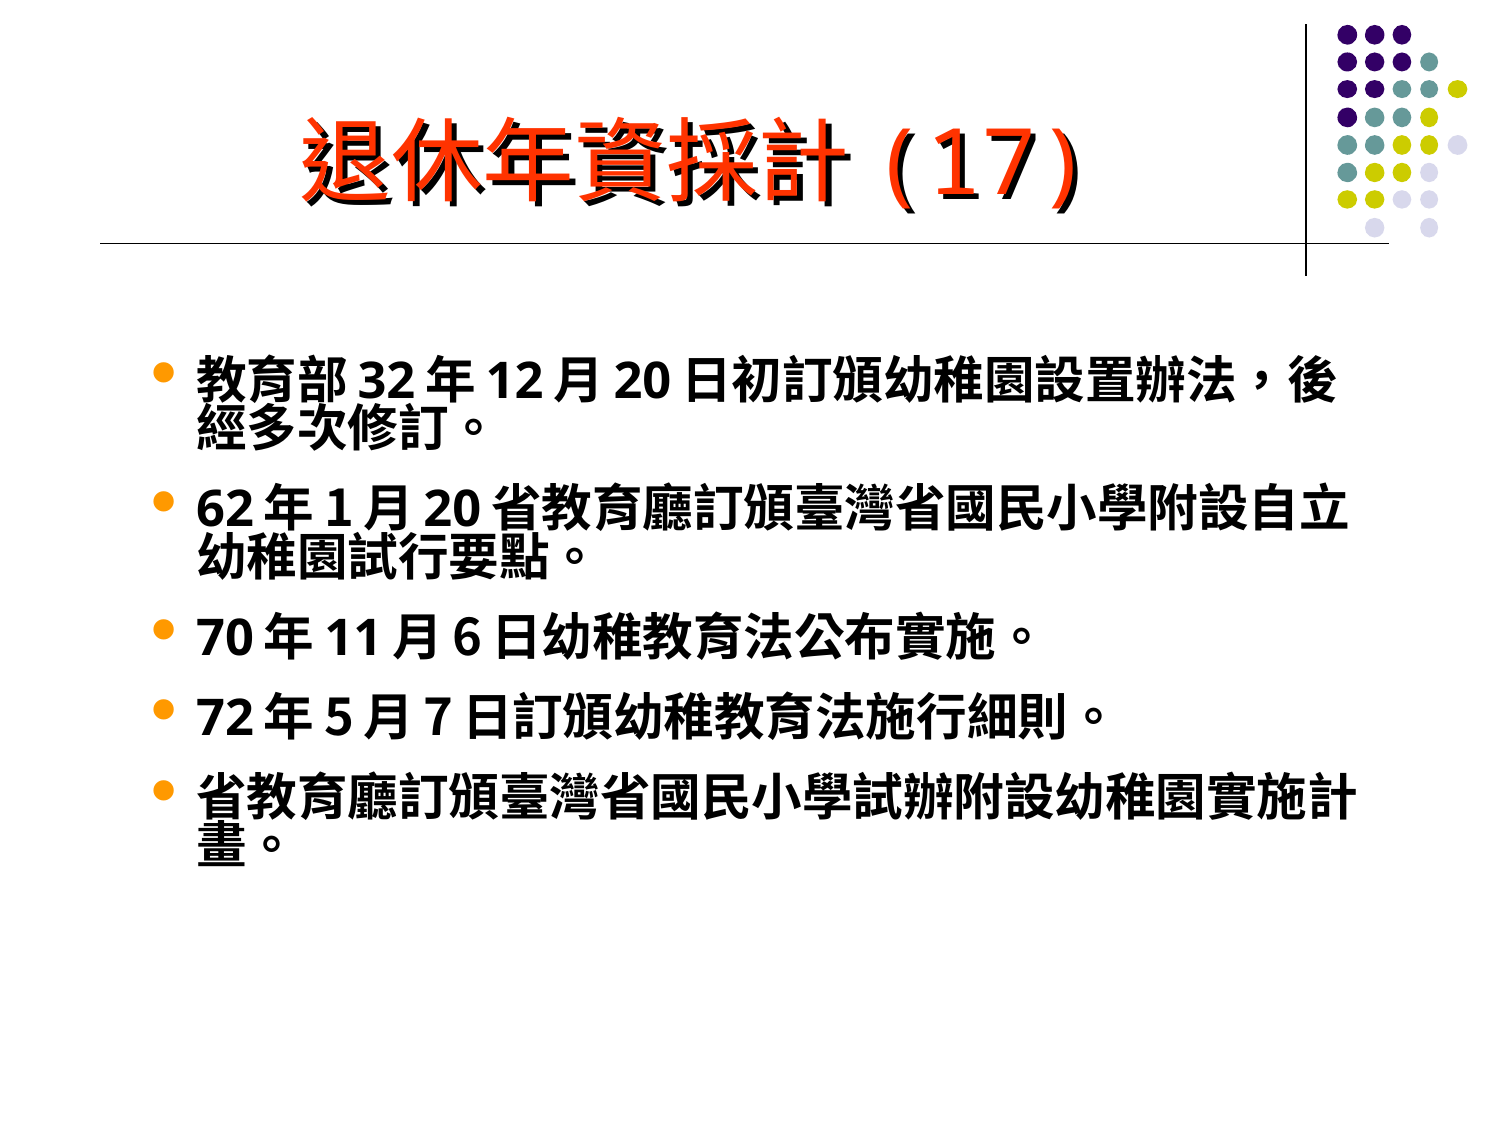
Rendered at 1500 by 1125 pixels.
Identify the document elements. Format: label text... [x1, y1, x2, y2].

list 教育部32年12月20日初訂頒幼稚園設置辦法，後經多次修訂。 62年1月20省教育廳訂頒臺灣省國民小學附設自立幼稚園試行要點。 70年11月6日幼稚教育法公布實施。 72年5月7日訂頒幼稚教育法施行細則。 省教育廳訂頒臺灣省國民小學試辦附設幼稚園實施計畫。 [135, 255, 1377, 1059]
title 退休年資採計(17) [76, 78, 1315, 220]
